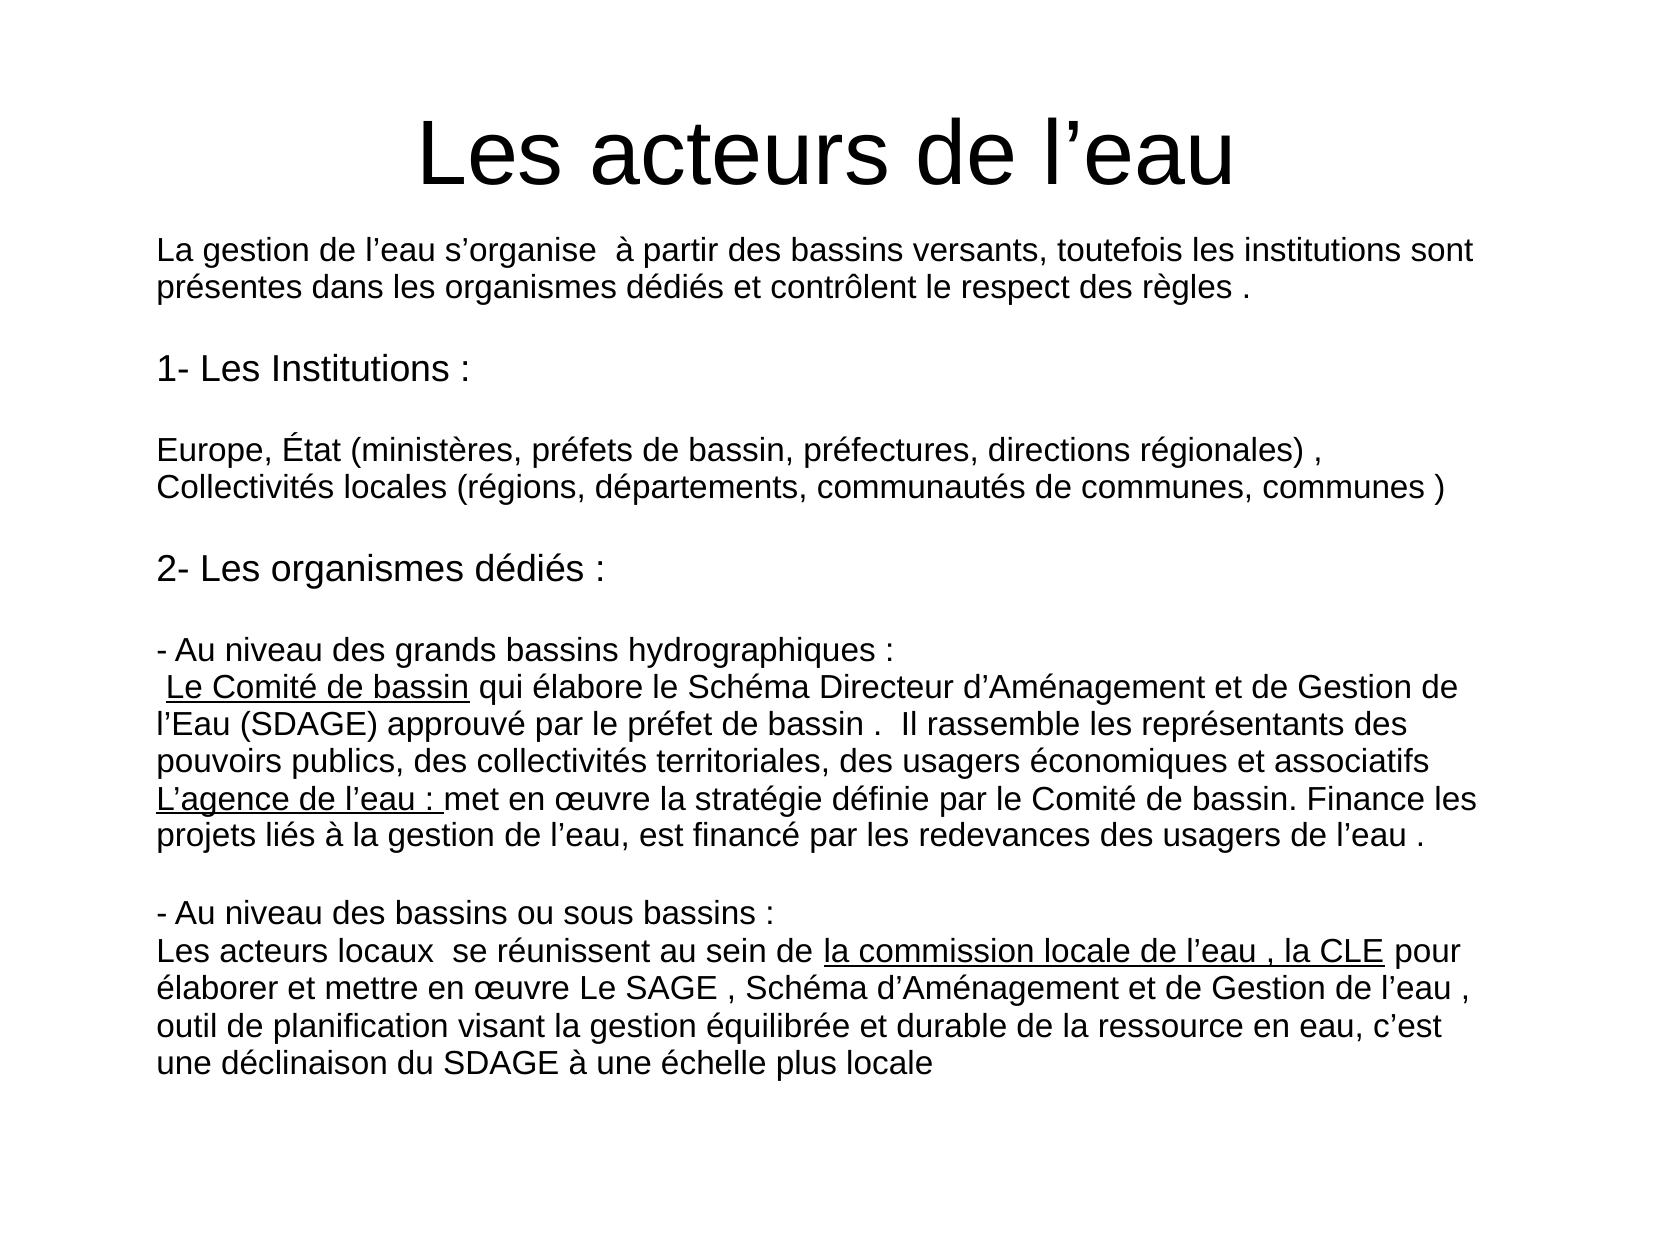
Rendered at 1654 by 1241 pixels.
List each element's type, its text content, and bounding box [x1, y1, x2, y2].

text_box La gestion de l’eau s’organise à partir des bassins versants, toutefois les institutions sont présentes dans les organismes dédiés et contrôlent le respect des règles . 1- Les Institutions : Europe, État (ministères, préfets de bassin, préfectures, directions régionales) , Collectivités locales (régions, départements, communautés de communes, communes ) 2- Les organismes dédiés : - Au niveau des grands bassins hydrographiques : Le Comité de bassin qui élabore le Schéma Directeur d’Aménagement et de Gestion de l’Eau (SDAGE) approuvé par le préfet de bassin . Il rassemble les représentants des pouvoirs publics, des collectivités territoriales, des usagers économiques et associatifs L’agence de l’eau : met en œuvre la stratégie définie par le Comité de bassin. Finance les projets liés à la gestion de l’eau, est financé par les redevances des usagers de l’eau . - Au niveau des bassins ou sous bassins : Les acteurs locaux se réunissent au sein de la commission locale de l’eau , la CLE pour élaborer et mettre en œuvre Le SAGE , Schéma d’Aménagement et de Gestion de l’eau , outil de planification visant la gestion équilibrée et durable de la ressource en eau, c’est une déclinaison du SDAGE à une échelle plus locale [141, 224, 1501, 1134]
title Les acteurs de l’eau [82, 49, 1571, 257]
